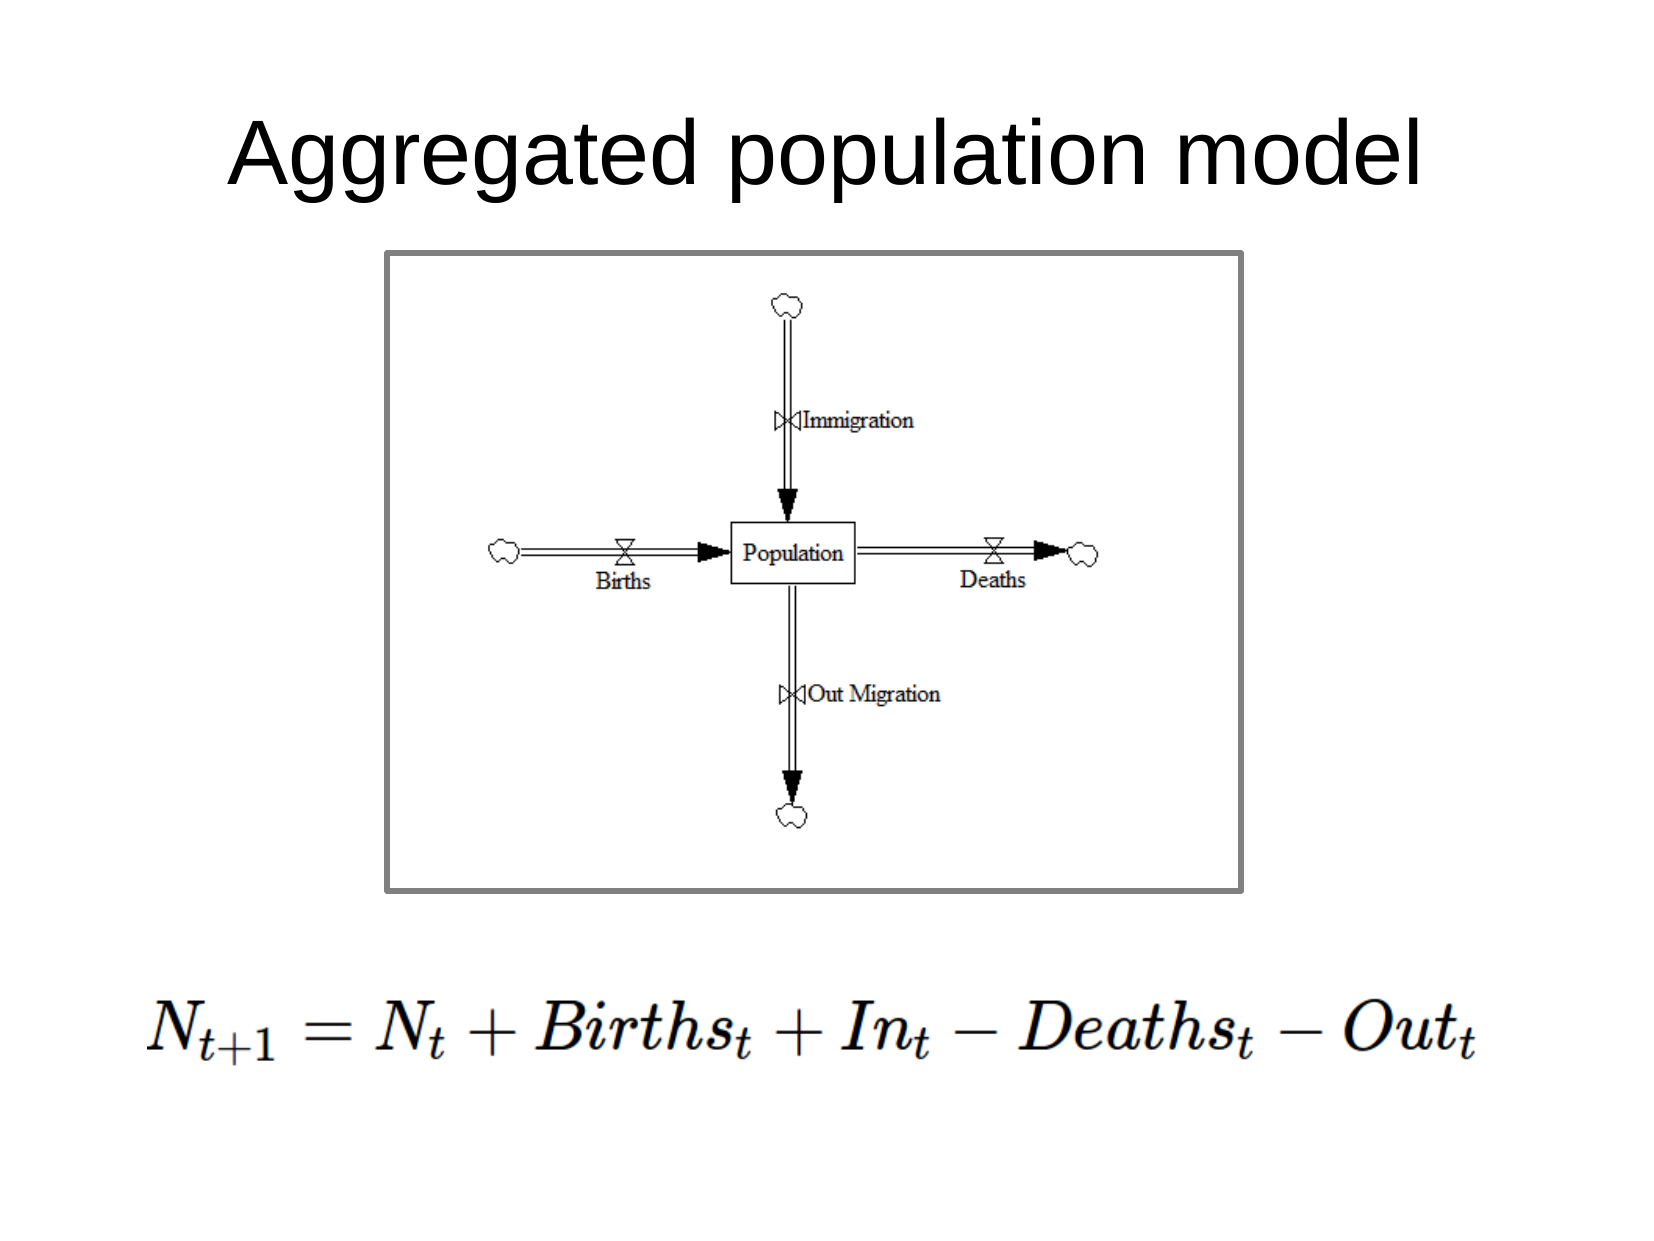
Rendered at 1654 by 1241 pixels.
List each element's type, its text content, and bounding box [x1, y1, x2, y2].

title Aggregated population model [82, 49, 1571, 257]
picture [147, 974, 1531, 1102]
picture [390, 256, 1239, 888]
